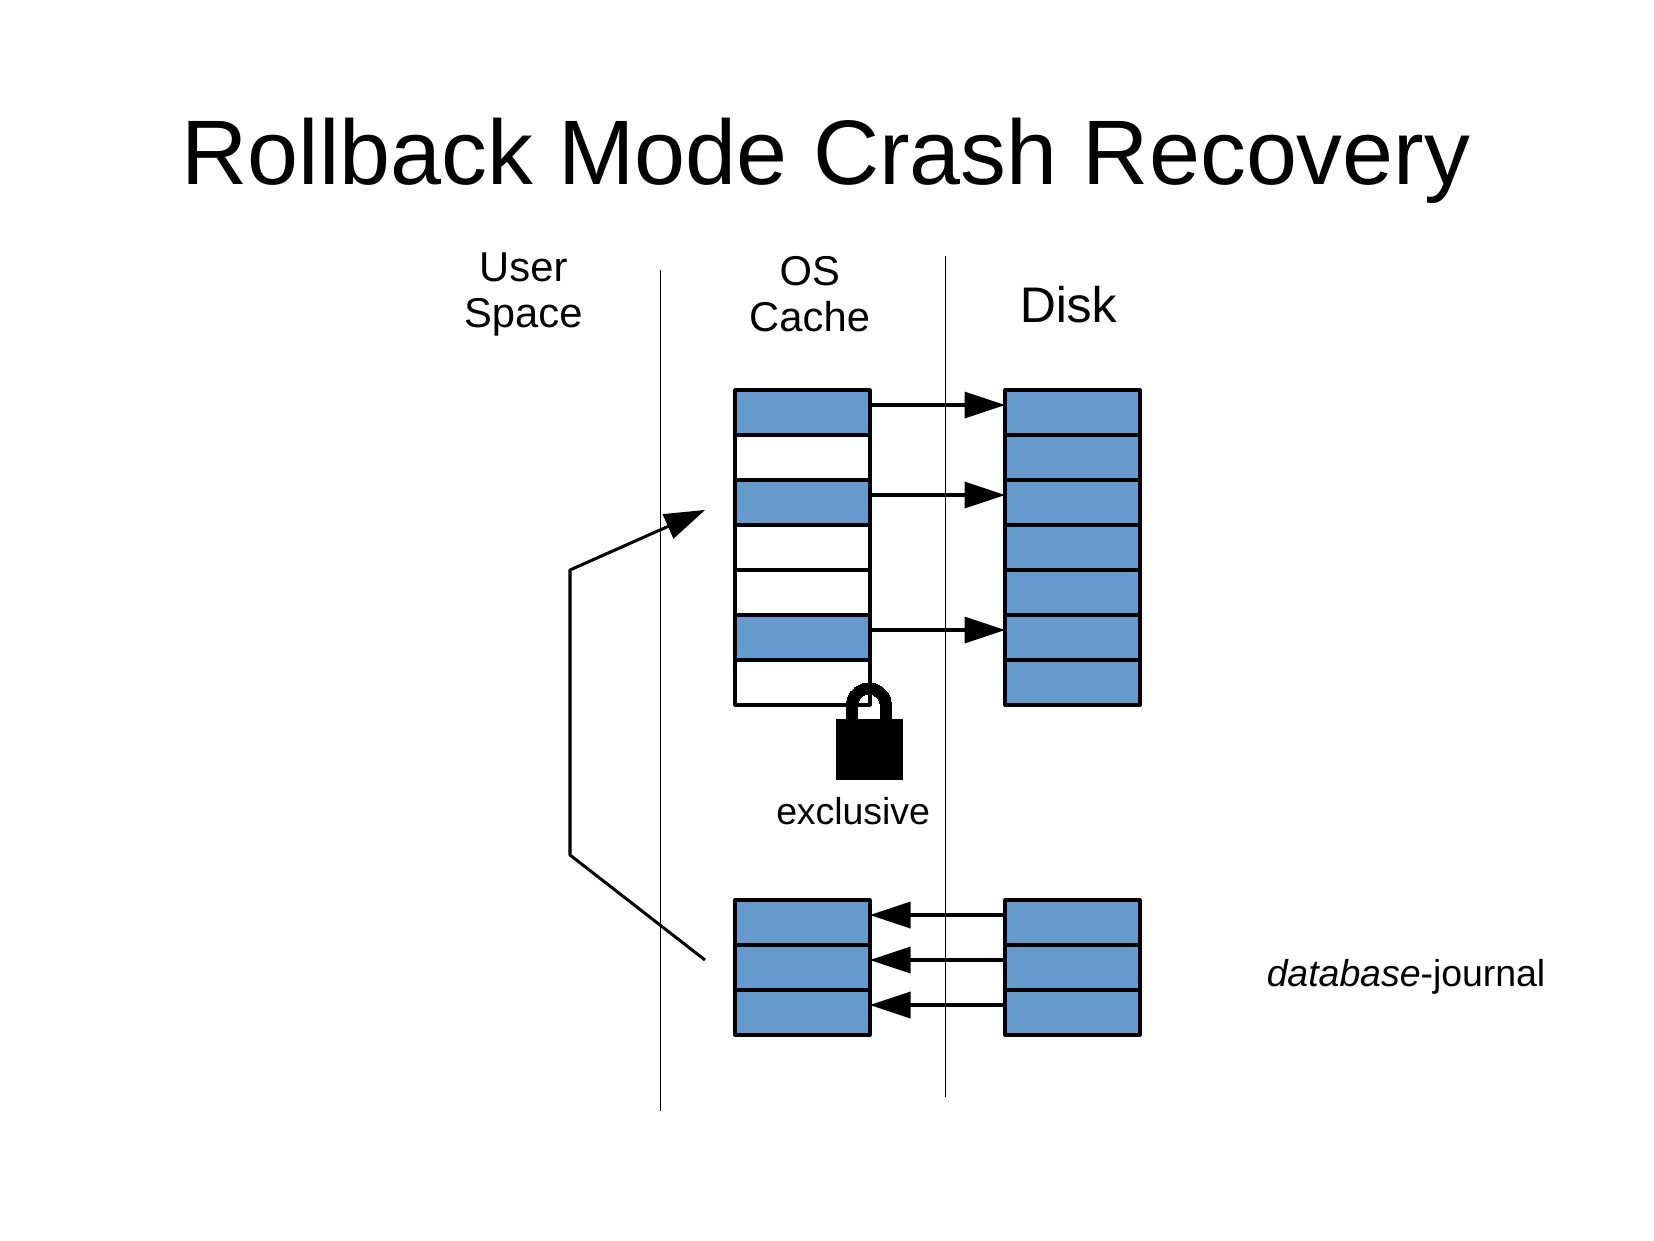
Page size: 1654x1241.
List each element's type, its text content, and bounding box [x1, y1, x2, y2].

text_box [735, 390, 903, 780]
text_box OS Cache [734, 240, 901, 349]
text_box [1005, 390, 1141, 706]
text_box database-journal [1252, 945, 1561, 1002]
text_box Disk [1005, 270, 1132, 342]
title Rollback Mode Crash Recovery [82, 49, 1571, 257]
text_box [735, 900, 871, 1036]
text_box [1005, 900, 1141, 1036]
text_box User Space [449, 236, 616, 346]
text_box exclusive [761, 783, 946, 841]
